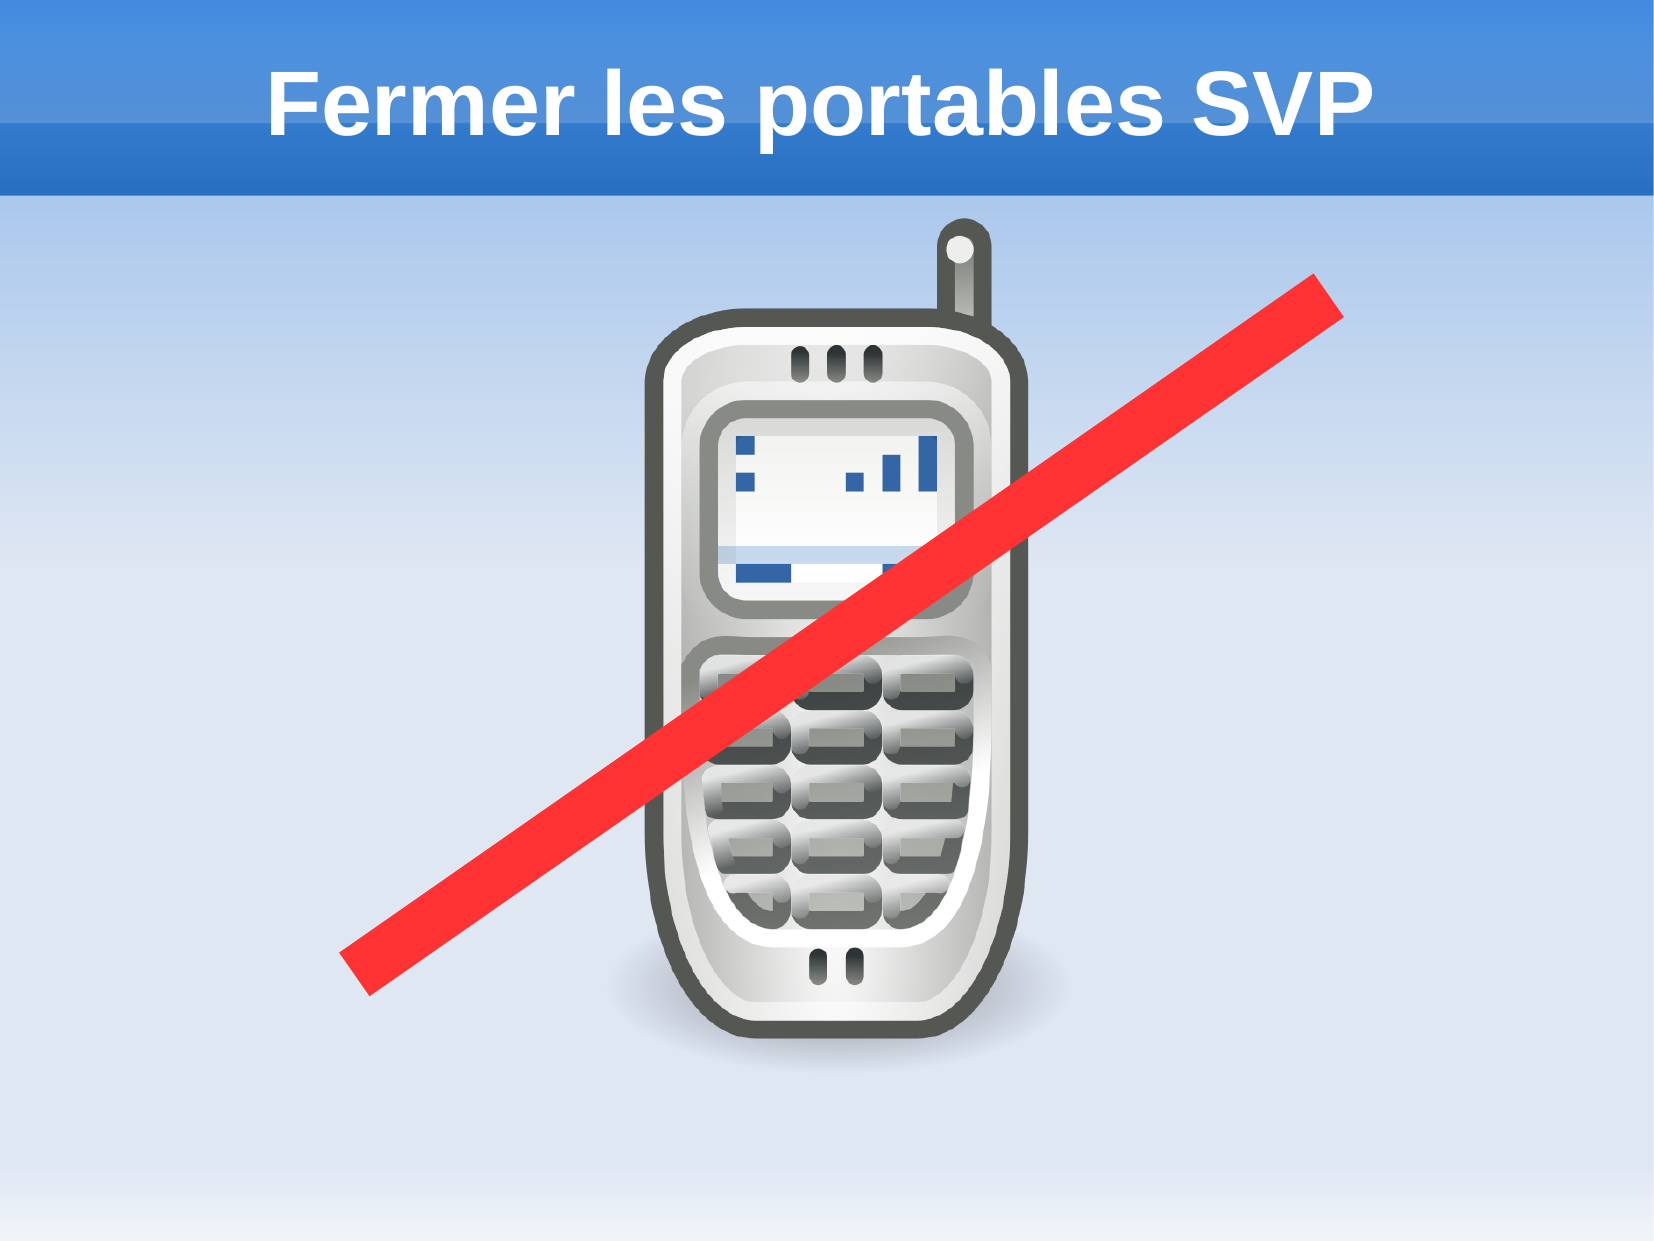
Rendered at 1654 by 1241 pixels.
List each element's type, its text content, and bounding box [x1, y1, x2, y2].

title Fermer les portables SVP [76, 0, 1565, 208]
picture [0, 0, 1654, 1241]
